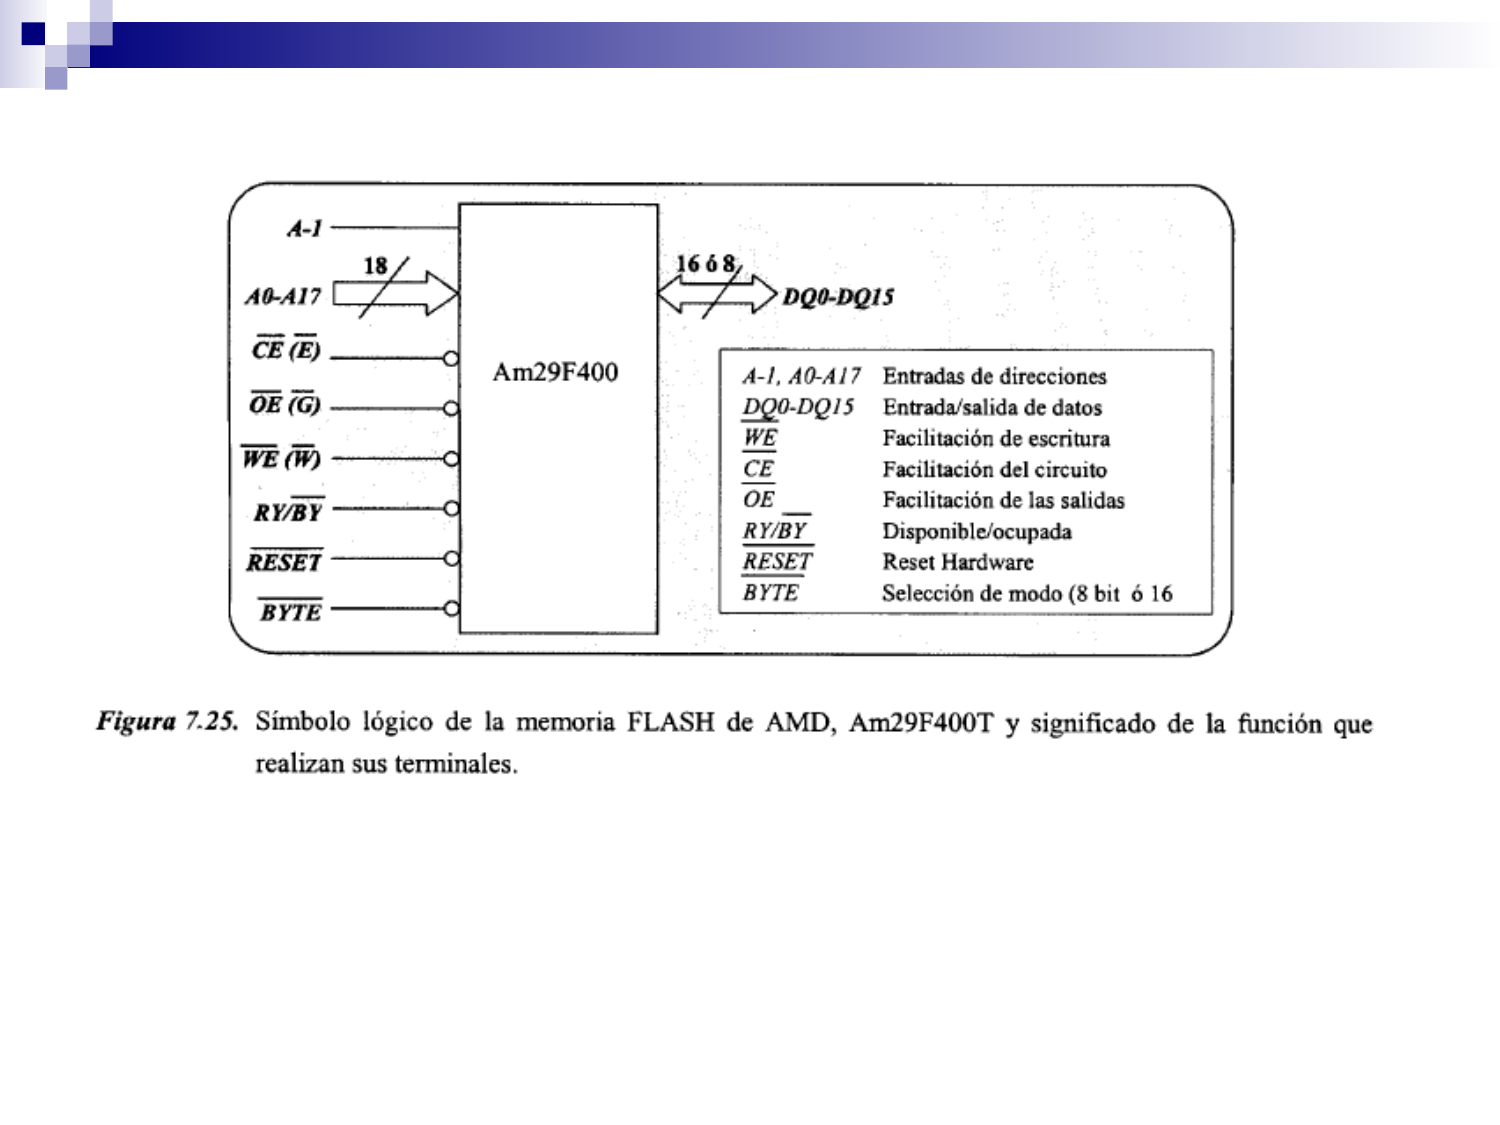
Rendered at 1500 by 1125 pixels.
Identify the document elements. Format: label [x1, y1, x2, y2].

picture [53, 160, 1412, 793]
